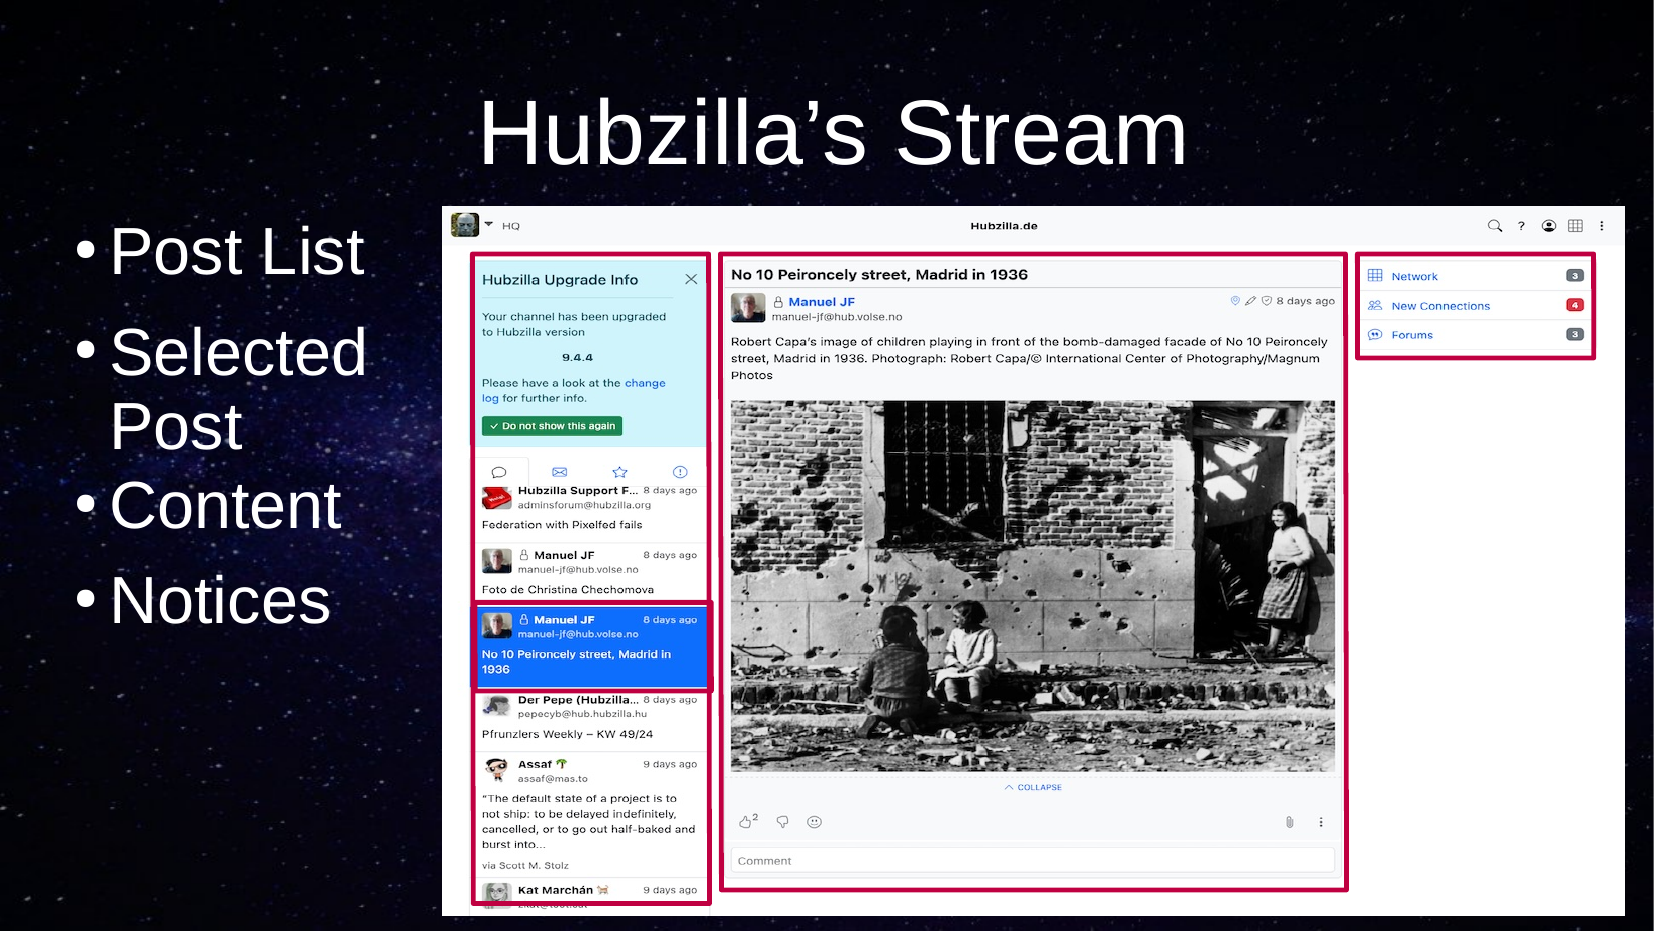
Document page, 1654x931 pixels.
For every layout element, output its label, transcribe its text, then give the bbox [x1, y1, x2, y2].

title Hubzilla’s Stream [90, 55, 1579, 211]
picture [0, 0, 1654, 931]
text_box Content [59, 460, 414, 551]
text_box Notices [59, 555, 414, 645]
text_box Selected Post [59, 307, 414, 460]
text_box Post List [59, 206, 414, 297]
